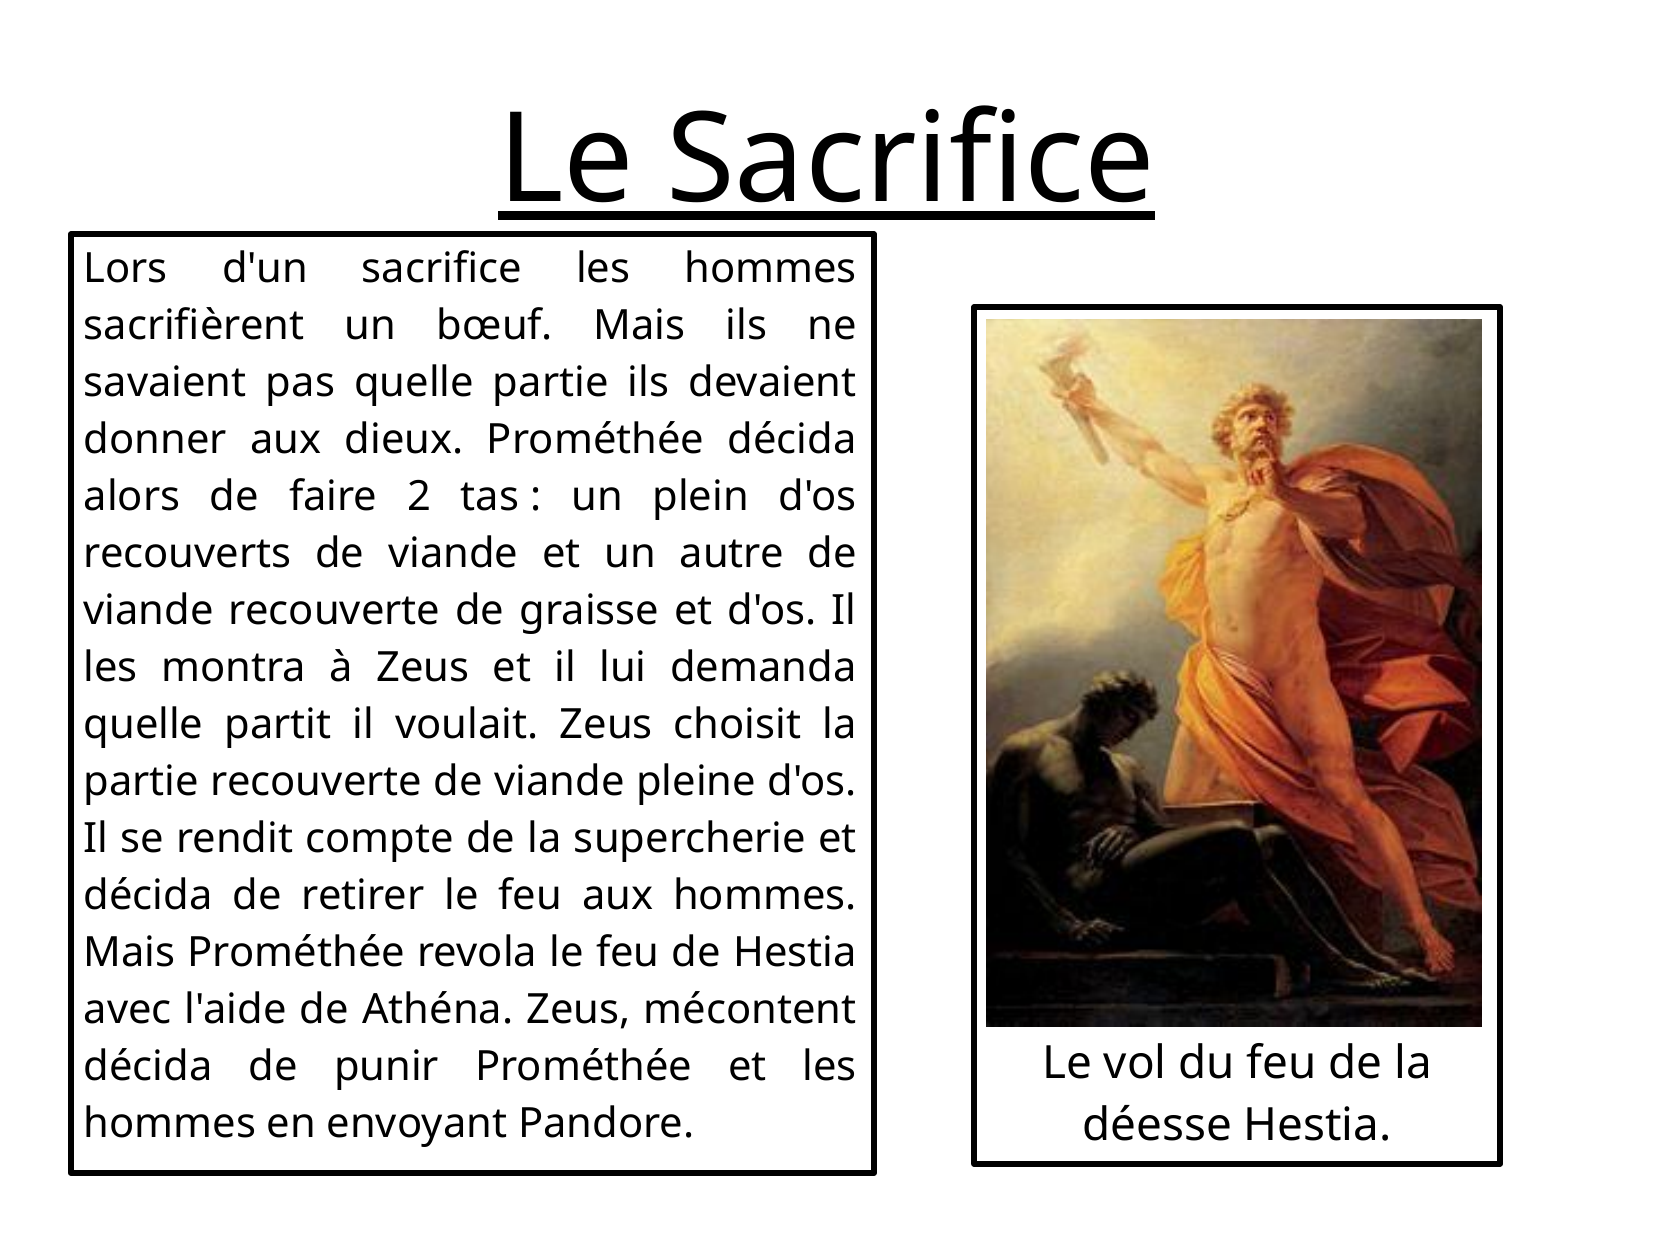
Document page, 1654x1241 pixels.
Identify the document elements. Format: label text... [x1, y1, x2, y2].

title Le Sacrifice [82, 49, 1571, 257]
picture [986, 319, 1482, 1021]
text_box Le vol du feu de la déesse Hestia. [974, 1021, 1501, 1165]
text_box Lors d'un sacrifice les hommes sacrifièrent un bœuf. Mais ils ne savaient pas quelle partie ils devaient donner aux dieux. Prométhée décida alors de faire 2 tas : un plein d'os recouverts de viande et un autre de viande recouverte de graisse et d'os. Il les montra à Zeus et il lui demanda quelle partit il voulait. Zeus choisit la partie recouverte de viande pleine d'os. Il se rendit compte de la supercherie et décida de retirer le feu aux hommes. Mais Prométhée revola le feu de Hestia avec l'aide de Athéna. Zeus, mécontent décida de punir Prométhée et les hommes en envoyant Pandore. [68, 230, 872, 1174]
